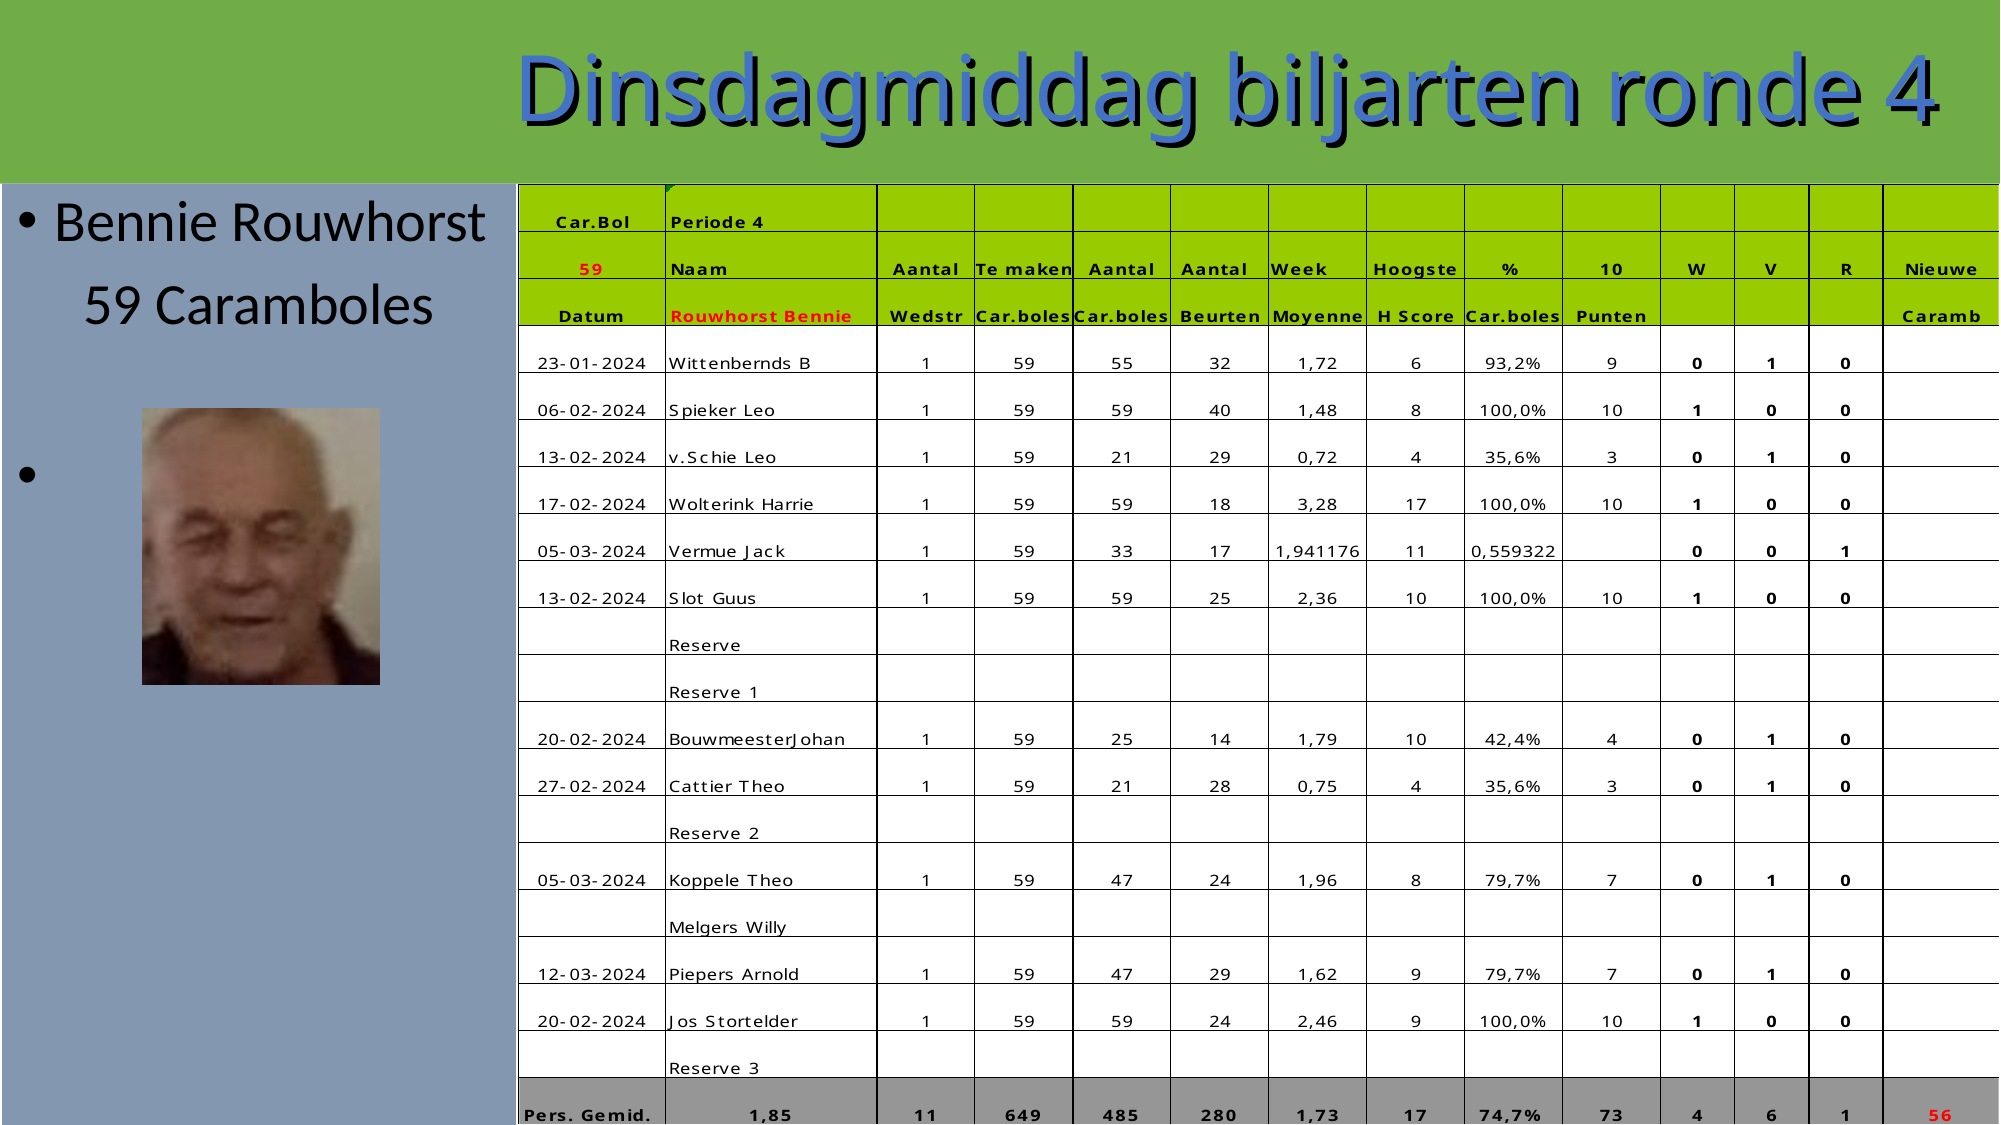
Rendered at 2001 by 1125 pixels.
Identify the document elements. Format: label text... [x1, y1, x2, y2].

list Bennie Rouwhorst 59 Caramboles [2, 183, 516, 1125]
title Dinsdagmiddag biljarten ronde 4 [0, 0, 2000, 184]
picture [142, 408, 380, 685]
picture [517, 183, 2000, 1125]
